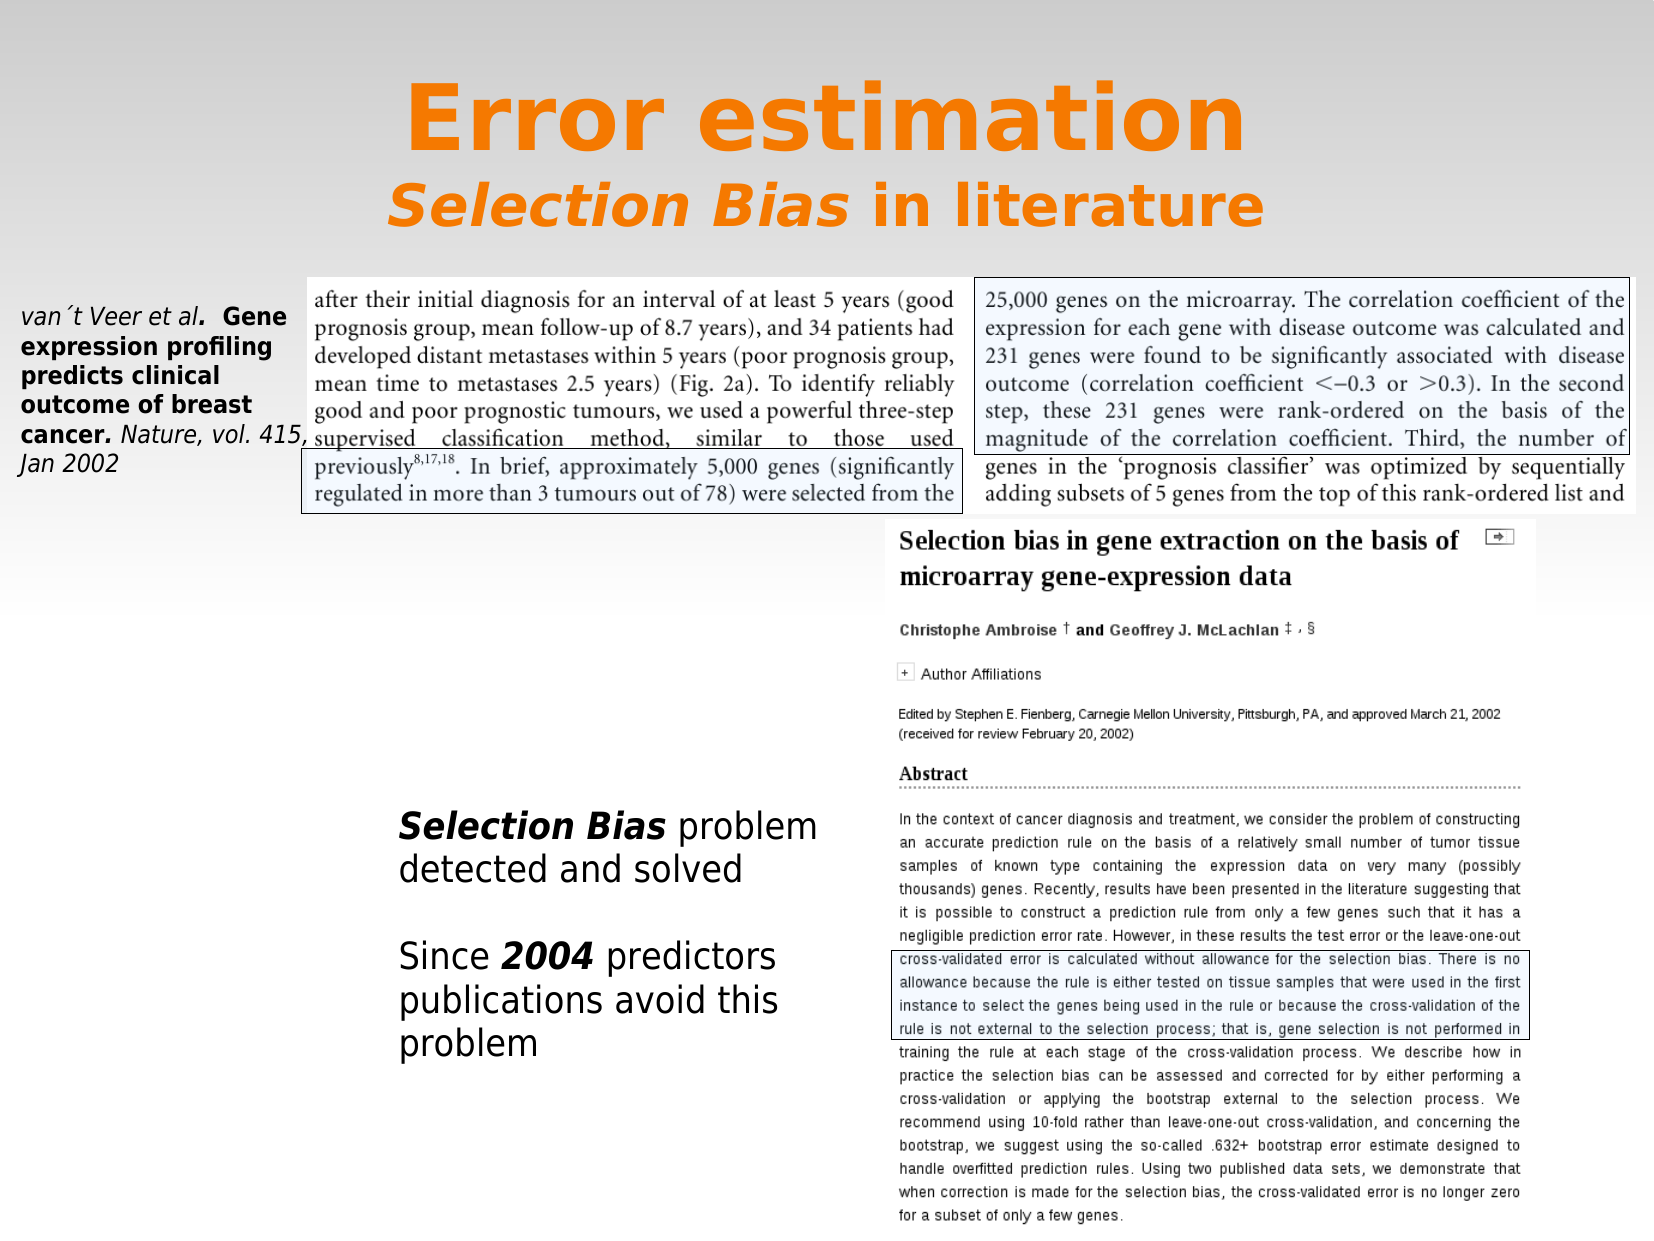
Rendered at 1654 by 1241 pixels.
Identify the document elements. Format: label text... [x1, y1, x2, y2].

picture [885, 519, 1536, 1239]
picture [307, 277, 1636, 514]
text_box Selection Bias problem detected and solved Since 2004 predictors publications avoid this problem [383, 797, 886, 1074]
text_box van´t Veer et al. Gene expression profiling predicts clinical outcome of breast cancer. Nature, vol. 415, Jan 2002 [5, 295, 325, 502]
text_box [891, 950, 1530, 1040]
text_box [974, 277, 1630, 455]
title Error estimation Selection Bias in literature [82, 49, 1571, 257]
text_box [301, 448, 963, 514]
